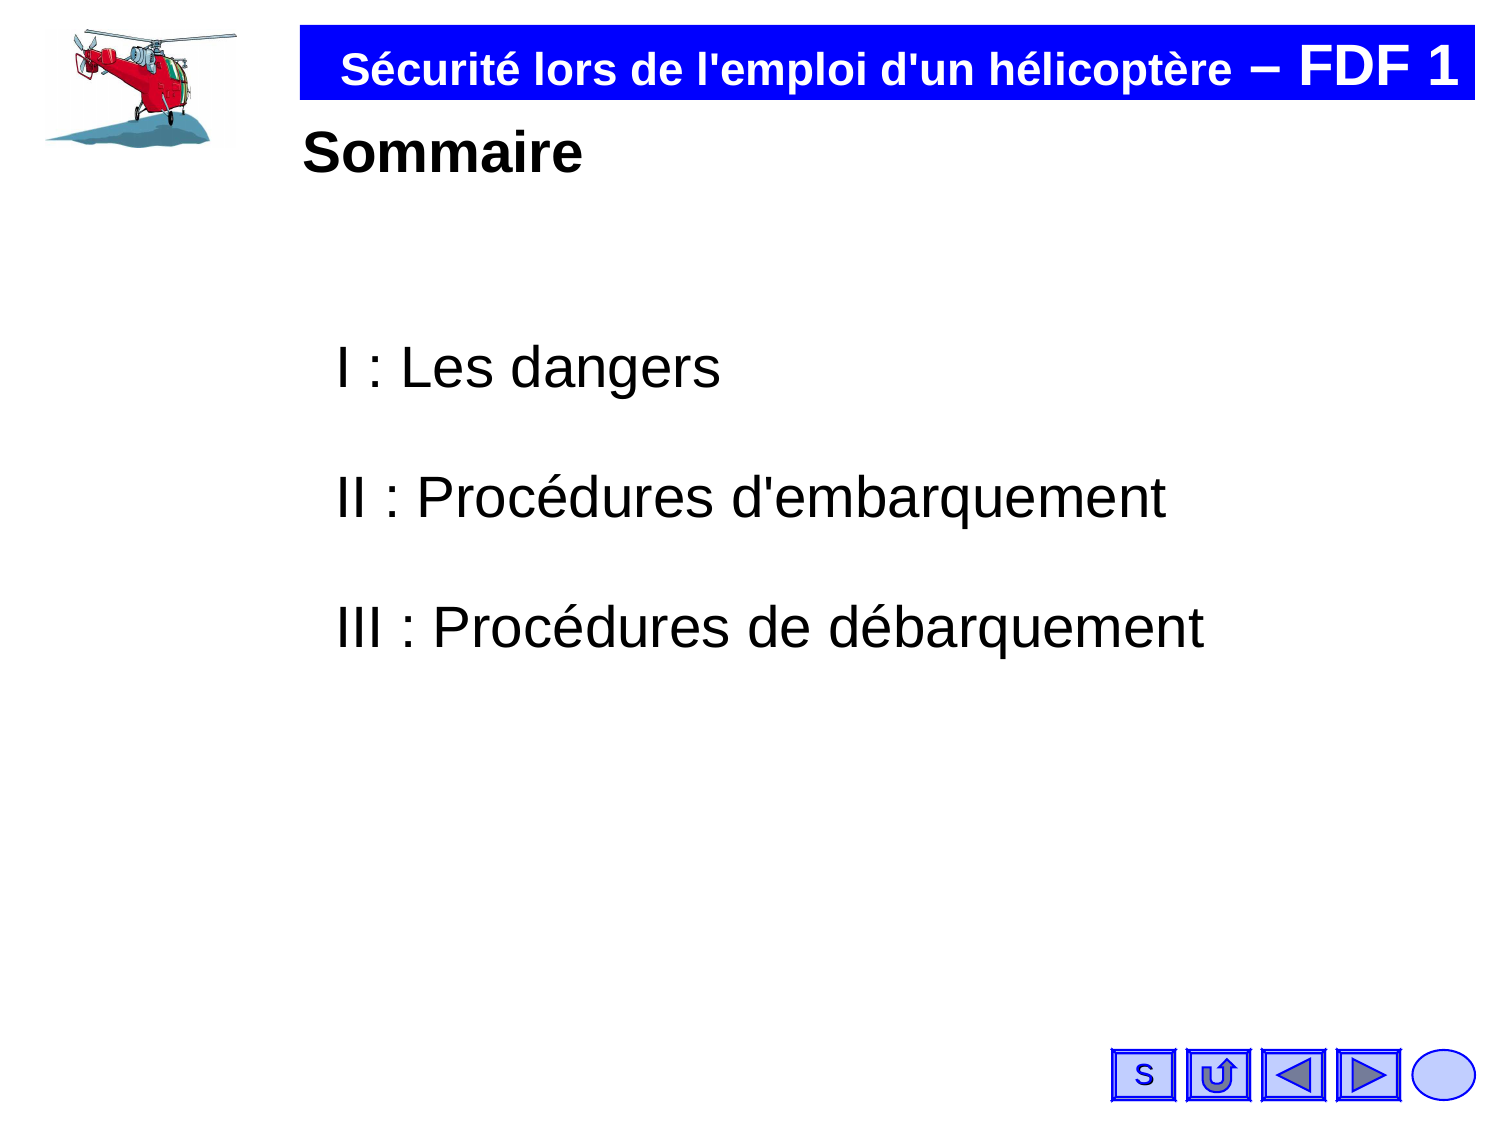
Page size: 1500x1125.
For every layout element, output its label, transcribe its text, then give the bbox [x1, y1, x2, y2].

text_box Sécurité lors de l'emploi d'un hélicoptère – FDF 1 [299, 24, 1475, 100]
picture [45, 29, 237, 148]
text_box S [1119, 1050, 1169, 1099]
text_box [1338, 1050, 1401, 1101]
text_box [1113, 1050, 1176, 1101]
text_box [1263, 1050, 1326, 1101]
text_box I : Les dangers II : Procédures d'embarquement III : Procédures de débarquement [320, 327, 1221, 733]
text_box Sommaire [287, 112, 1096, 193]
text_box [1188, 1050, 1251, 1101]
text_box [1412, 1049, 1476, 1101]
